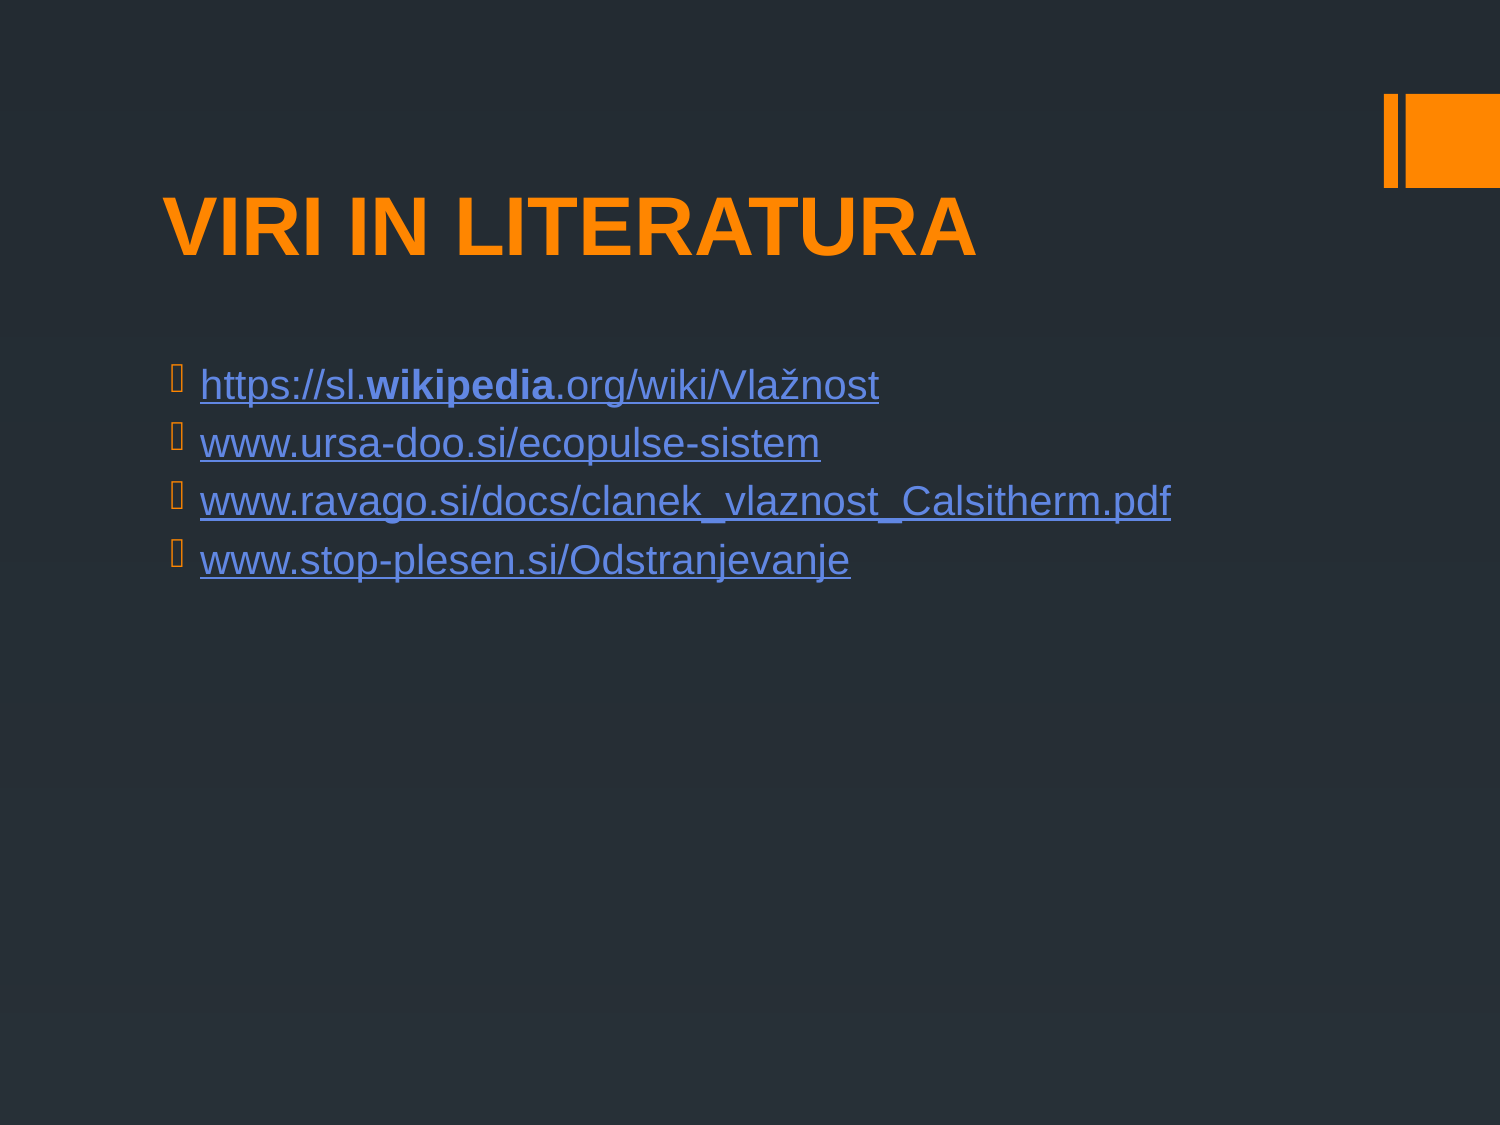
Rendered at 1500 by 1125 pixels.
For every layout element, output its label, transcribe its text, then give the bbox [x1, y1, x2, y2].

list https://sl.wikipedia.org/wiki/Vlažnost www.ursa-doo.si/ecopulse-sistem www.ravago.si/docs/clanek_vlaznost_Calsitherm.pdf www.stop-plesen.si/Odstranjevanje [147, 350, 1348, 931]
title VIRI IN LITERATURA [147, 90, 1348, 280]
